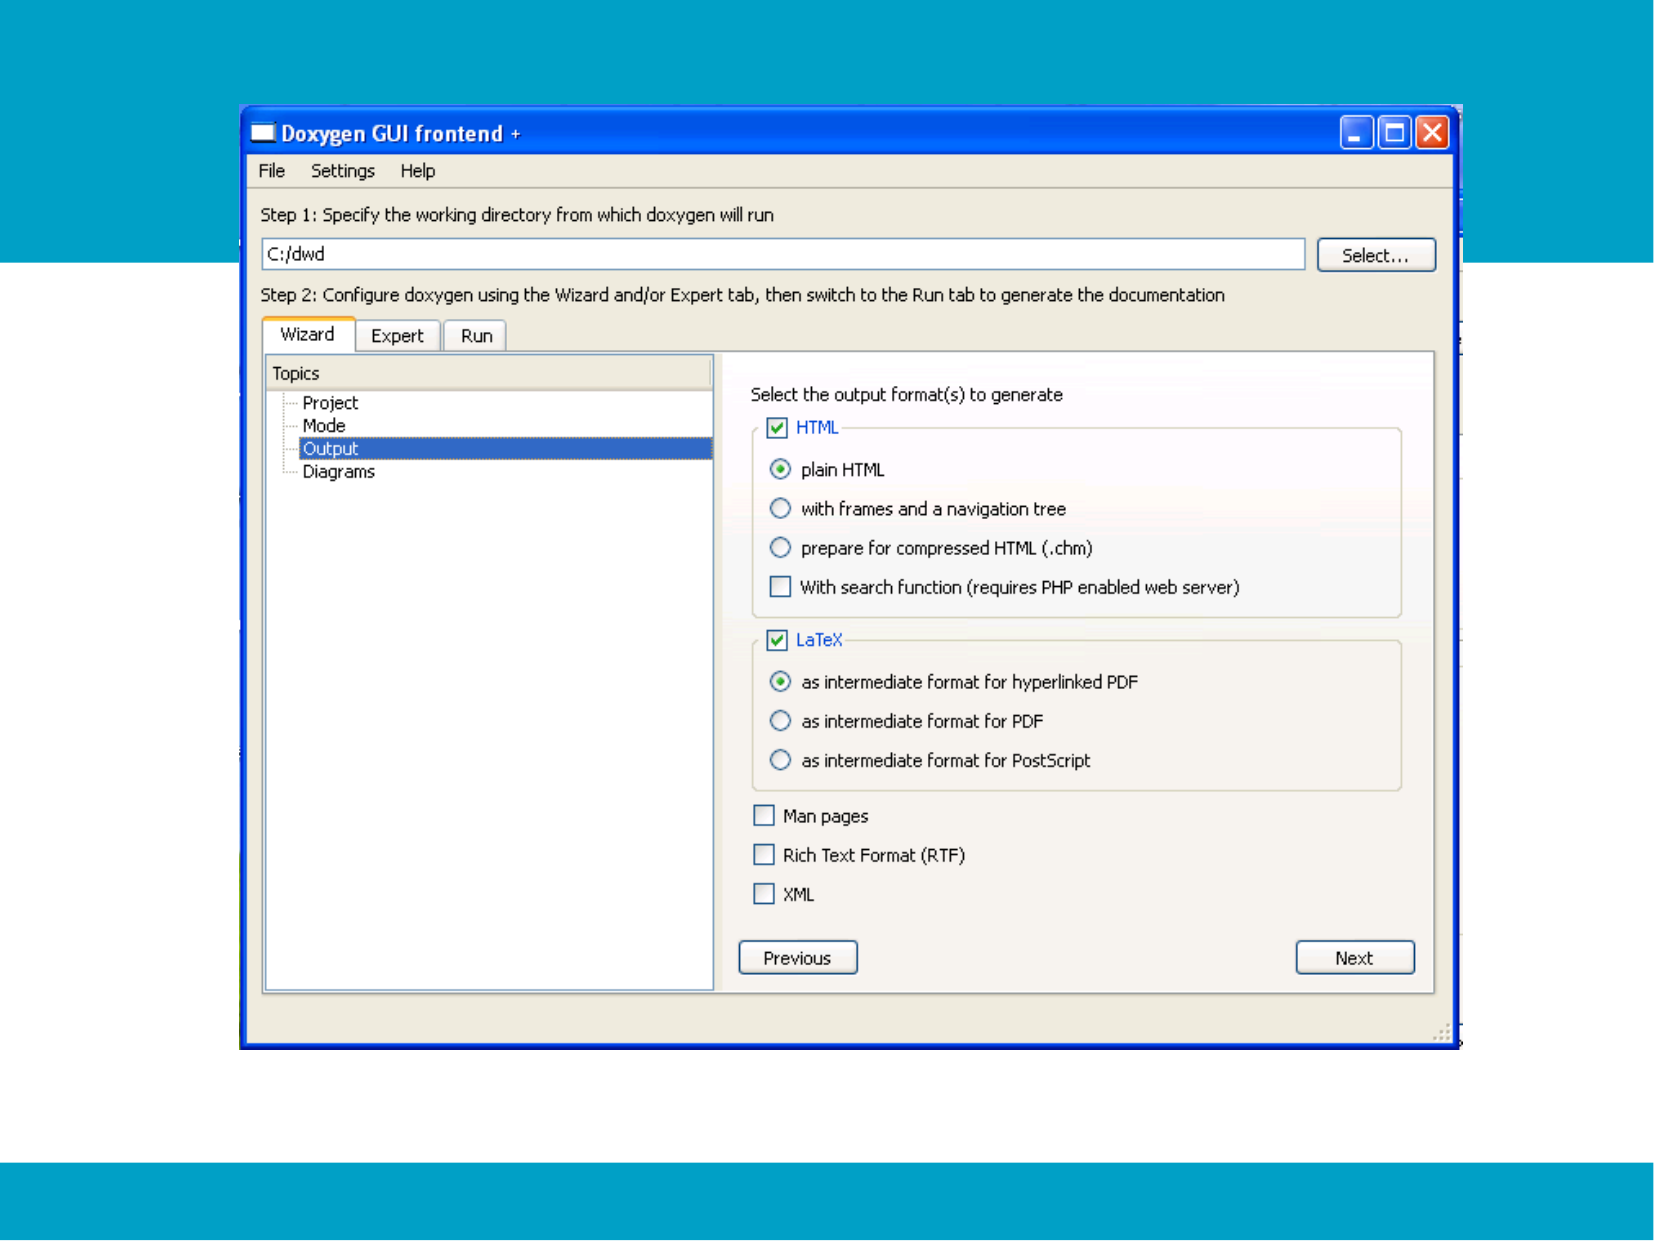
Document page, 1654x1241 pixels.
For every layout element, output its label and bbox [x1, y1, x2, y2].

picture [239, 105, 1463, 1051]
